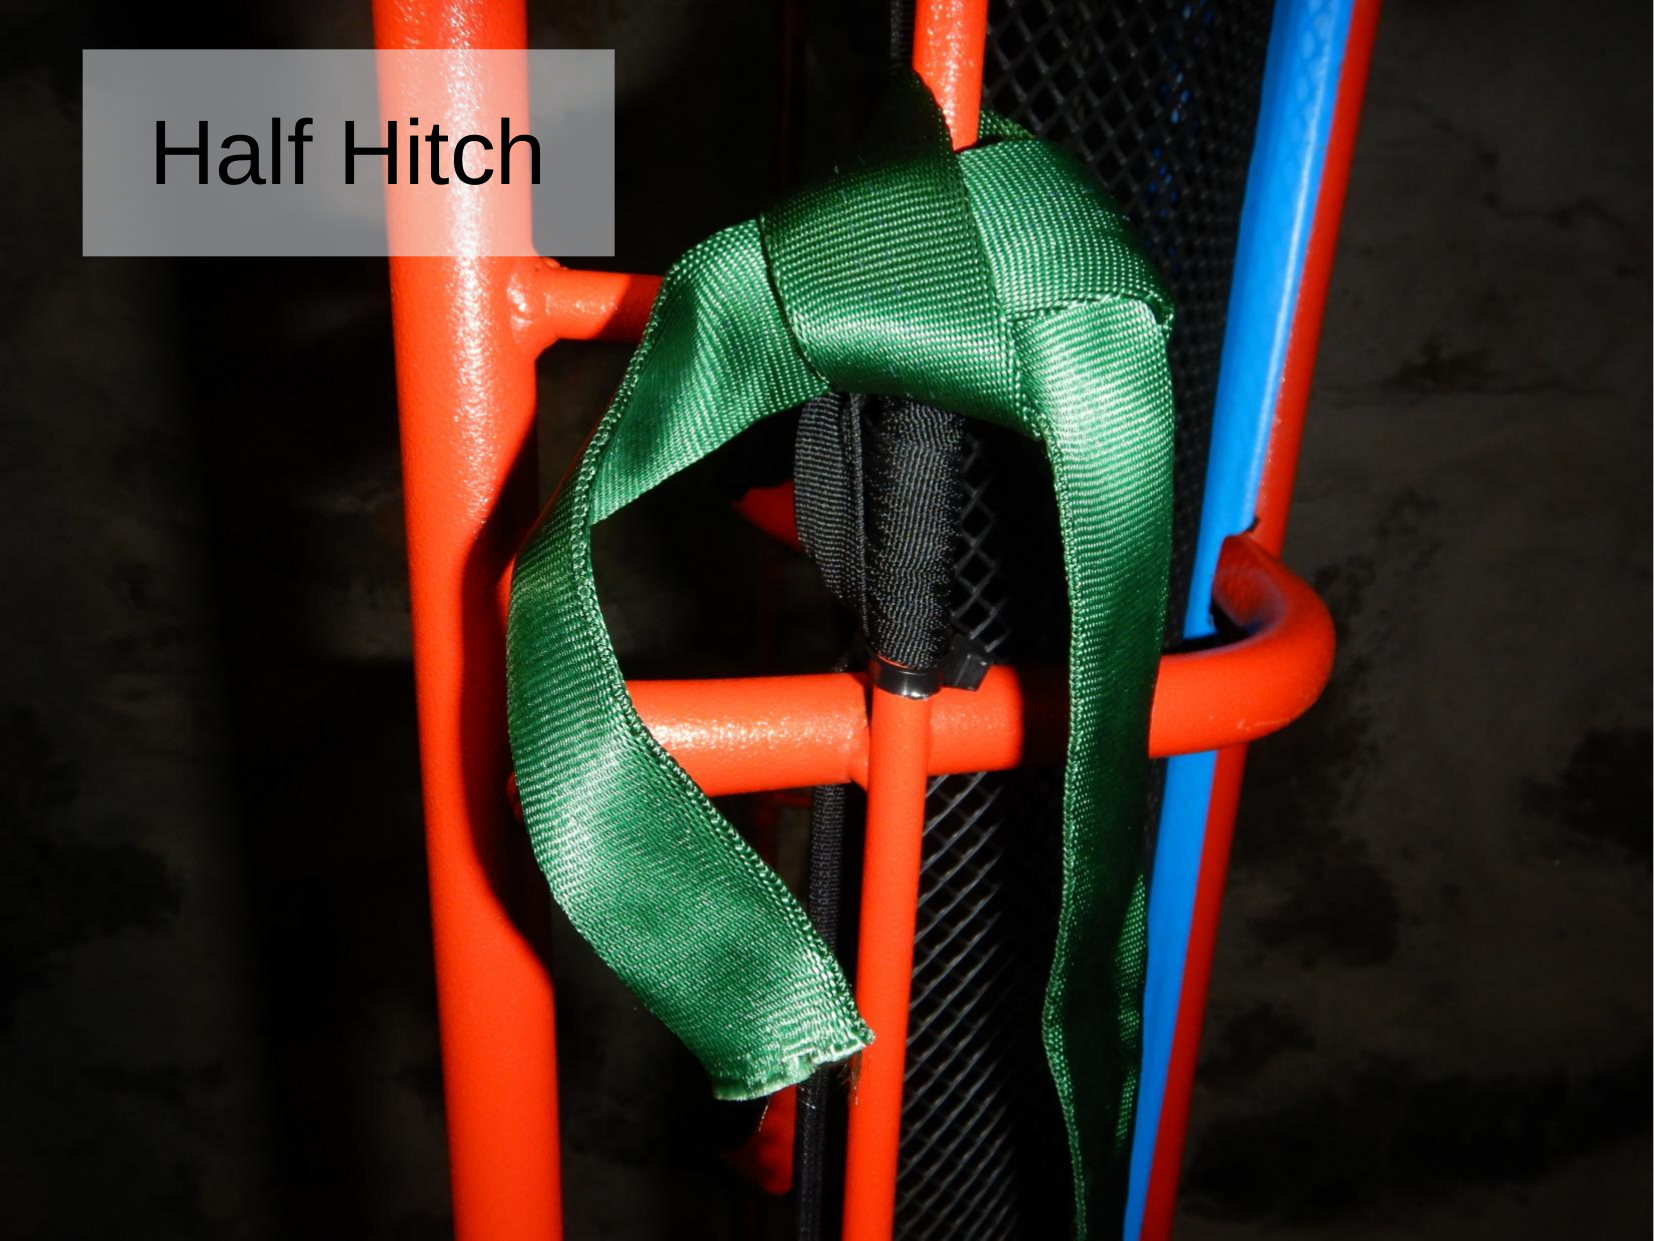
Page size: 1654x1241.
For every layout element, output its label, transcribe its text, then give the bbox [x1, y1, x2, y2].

title Half Hitch [82, 49, 615, 257]
picture [0, 0, 1654, 1241]
